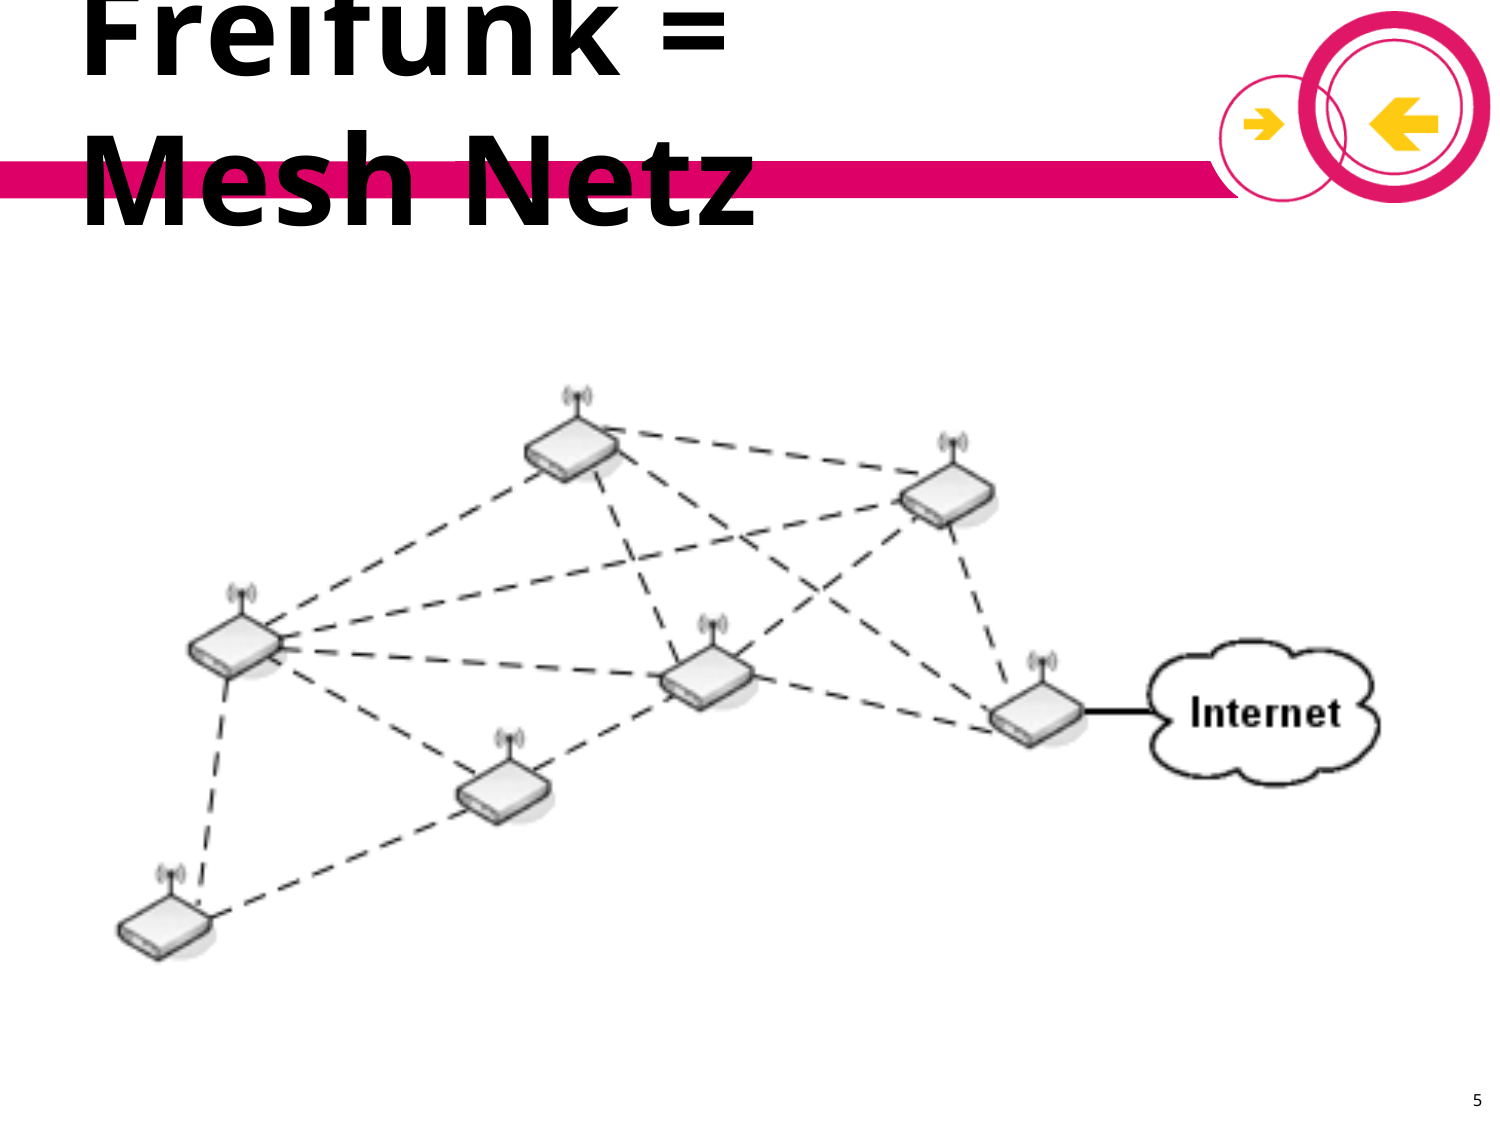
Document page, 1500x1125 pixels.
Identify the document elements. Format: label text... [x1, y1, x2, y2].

picture [1218, 11, 1491, 203]
title Freifunk = Mesh Netz [76, 40, 1060, 161]
slide_number <Foliennummer> [1202, 1077, 1483, 1125]
picture [88, 361, 1443, 1024]
